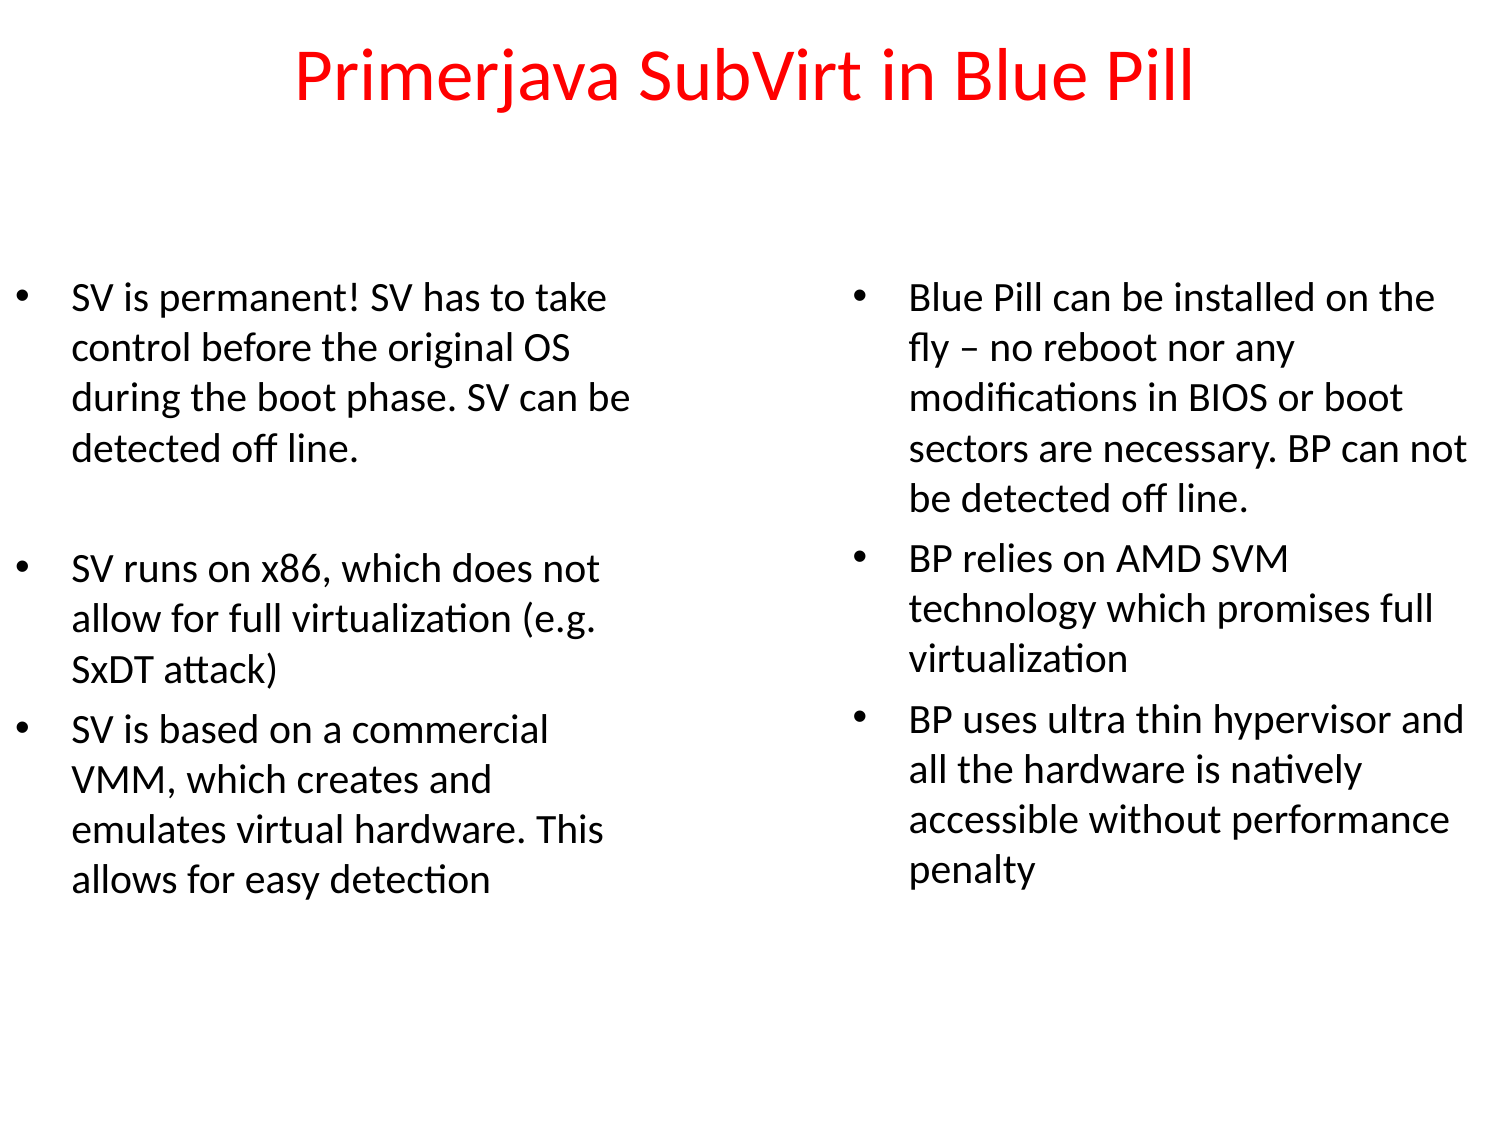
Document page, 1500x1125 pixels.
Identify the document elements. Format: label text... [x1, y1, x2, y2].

list Blue Pill can be installed on the fly – no reboot nor any modifications in BIOS or boot sectors are necessary. BP can not be detected off line. BP relies on AMD SVM technology which promises full virtualization BP uses ultra thin hypervisor and all the hardware is natively accessible without performance penalty [837, 262, 1500, 1006]
title Primerjava SubVirt in Blue Pill [70, 0, 1421, 141]
list SV is permanent! SV has to take control before the original OS during the boot phase. SV can be detected off line. SV runs on x86, which does not allow for full virtualization (e.g. SxDT attack) SV is based on a commercial VMM, which creates and emulates virtual hardware. This allows for easy detection [0, 262, 663, 1006]
